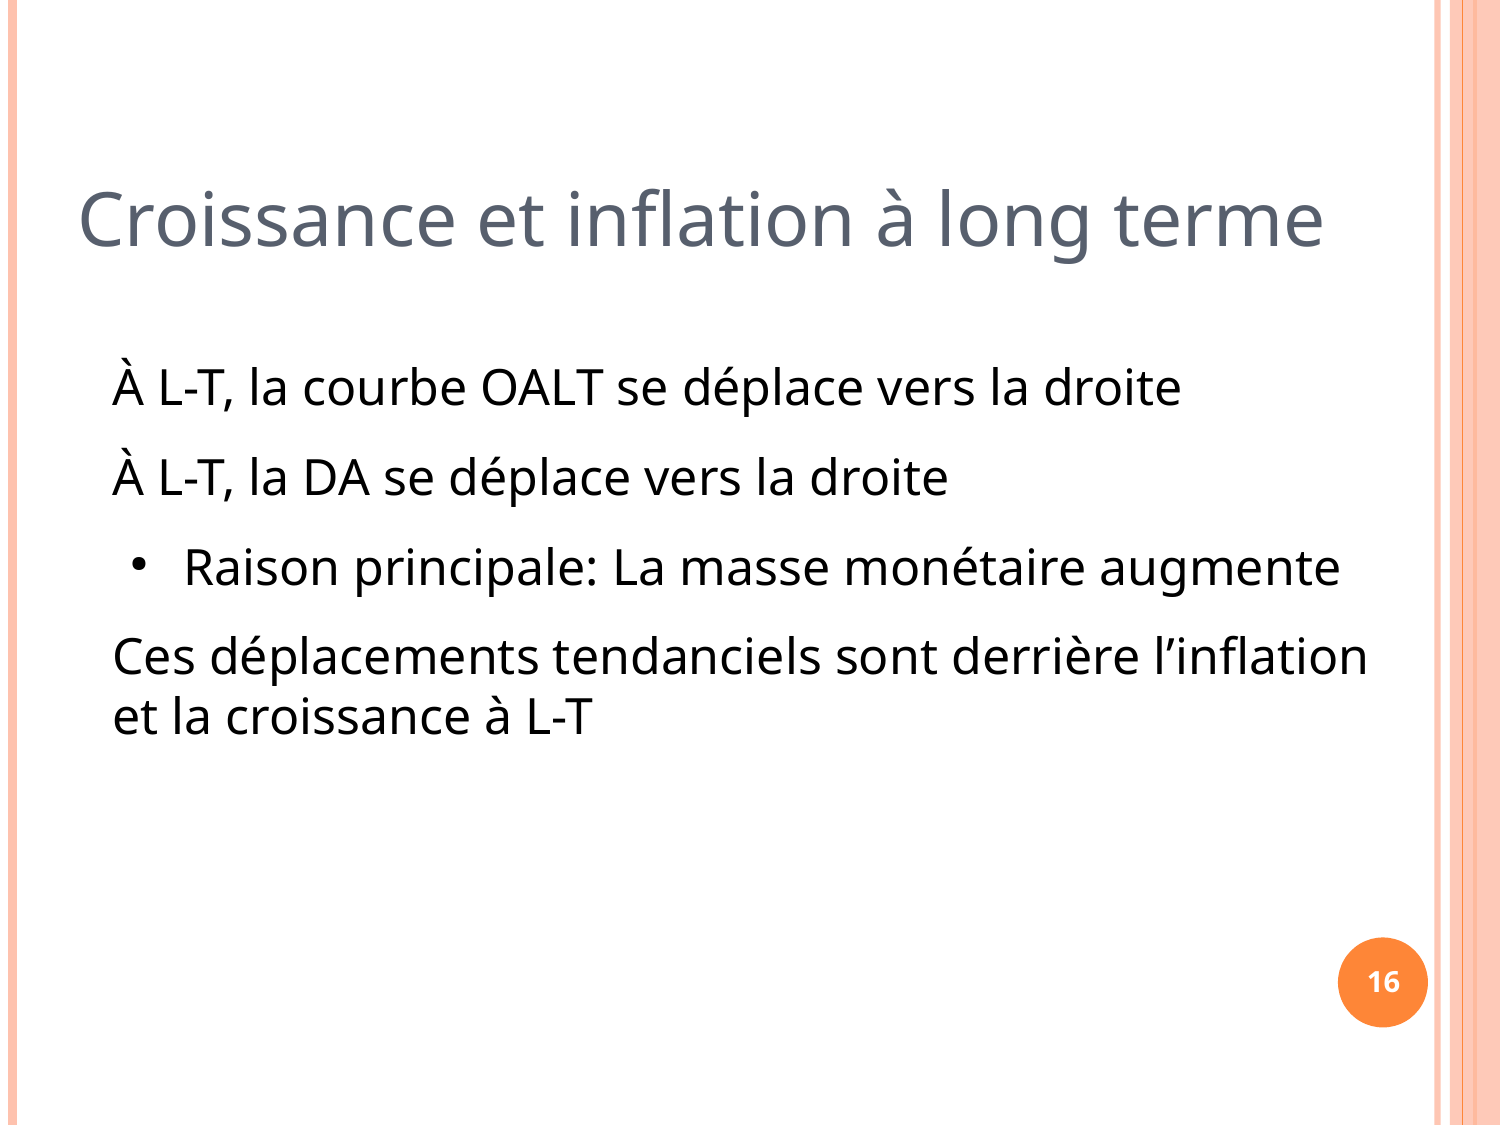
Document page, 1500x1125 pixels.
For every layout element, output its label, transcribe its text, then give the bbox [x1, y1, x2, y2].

list À L-T, la courbe OALT se déplace vers la droite À L-T, la DA se déplace vers la droite Raison principale: La masse monétaire augmente Ces déplacements tendanciels sont derrière l’inflation et la croissance à L-T [112, 355, 1388, 1106]
slide_number <numéro> [1333, 940, 1434, 1027]
title Croissance et inflation à long terme [62, 143, 1450, 269]
